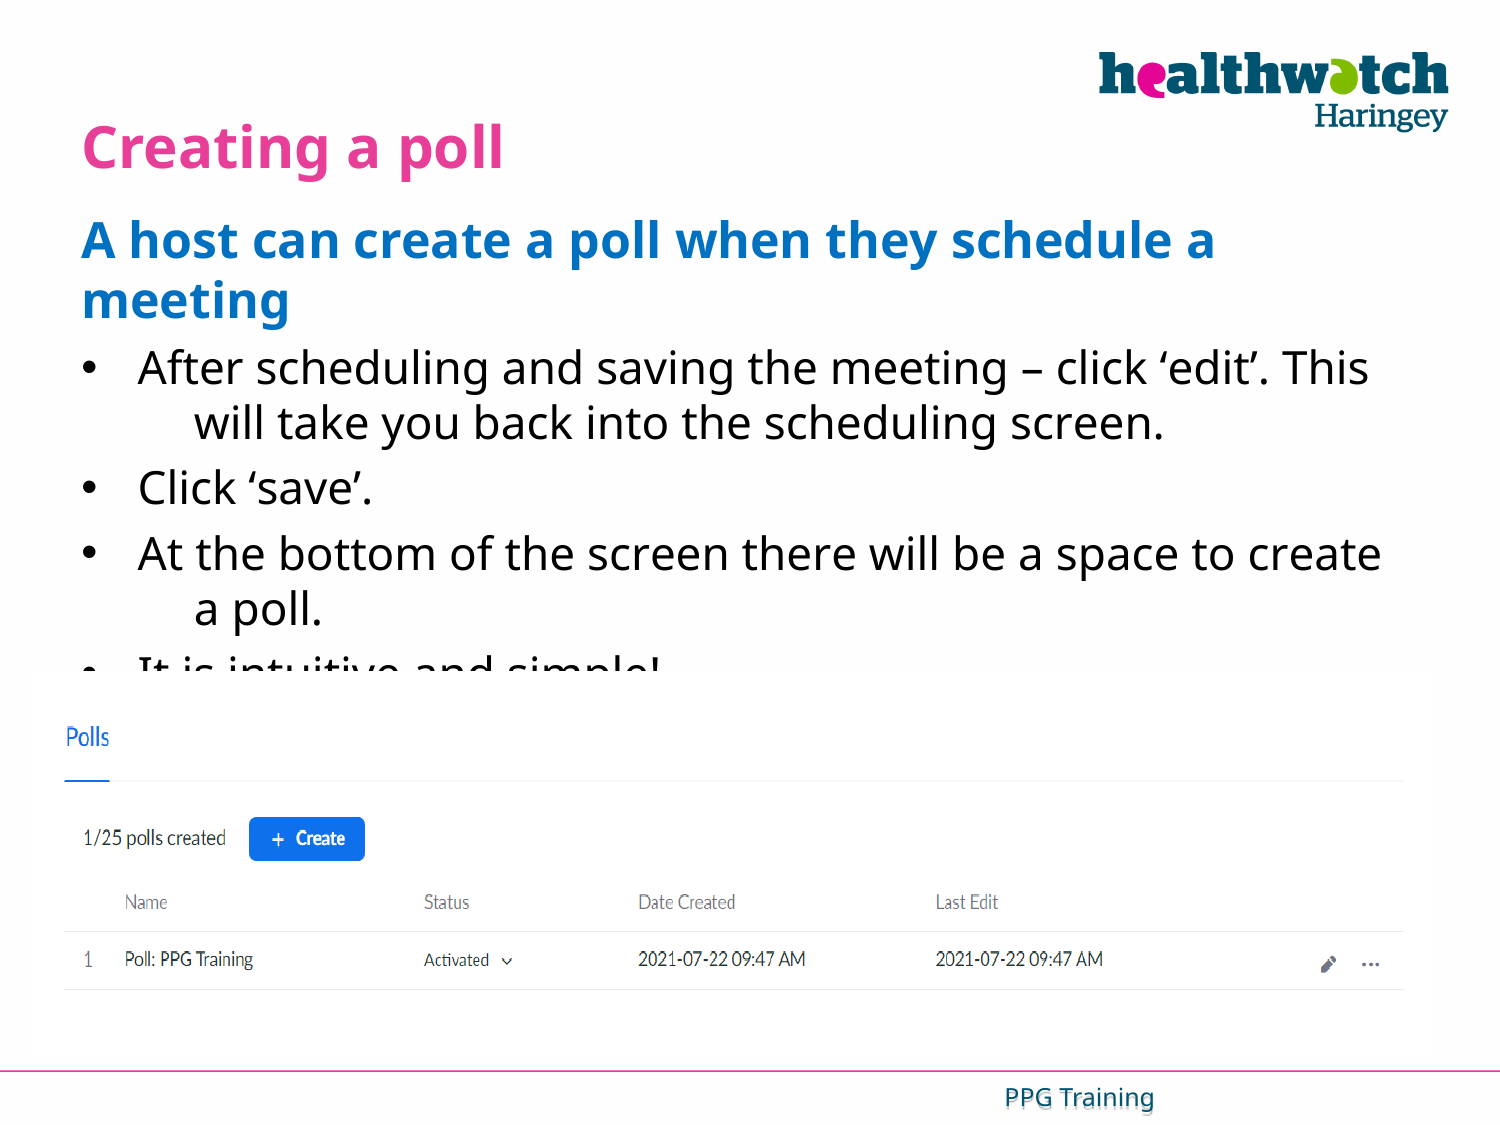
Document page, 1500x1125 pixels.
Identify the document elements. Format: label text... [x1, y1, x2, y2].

text_box A host can create a poll when they schedule a meeting After scheduling and saving the meeting – click ‘edit’. This will take you back into the scheduling screen. Click ‘save’. At the bottom of the screen there will be a space to create a poll. It is intuitive and simple! [66, 201, 1406, 671]
text_box Creating a poll [66, 103, 1246, 189]
picture [29, 671, 1434, 1057]
